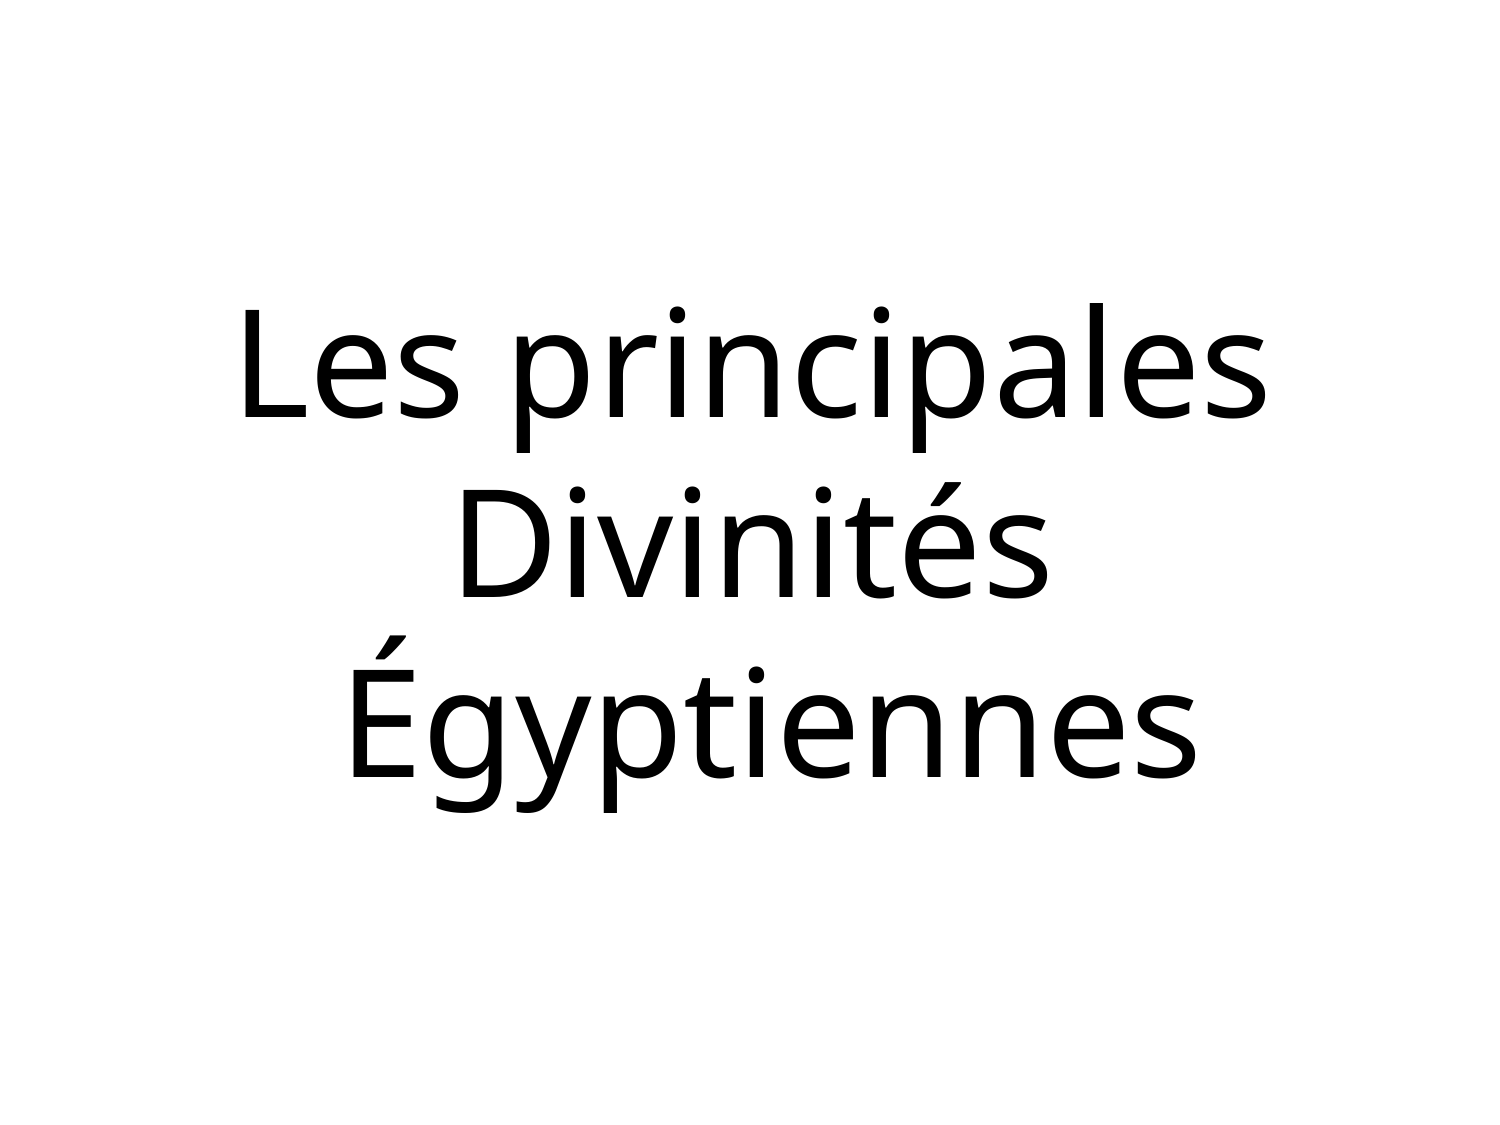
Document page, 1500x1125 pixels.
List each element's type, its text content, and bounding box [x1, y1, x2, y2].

title Les principales Divinités Égyptiennes [76, 444, 1427, 632]
